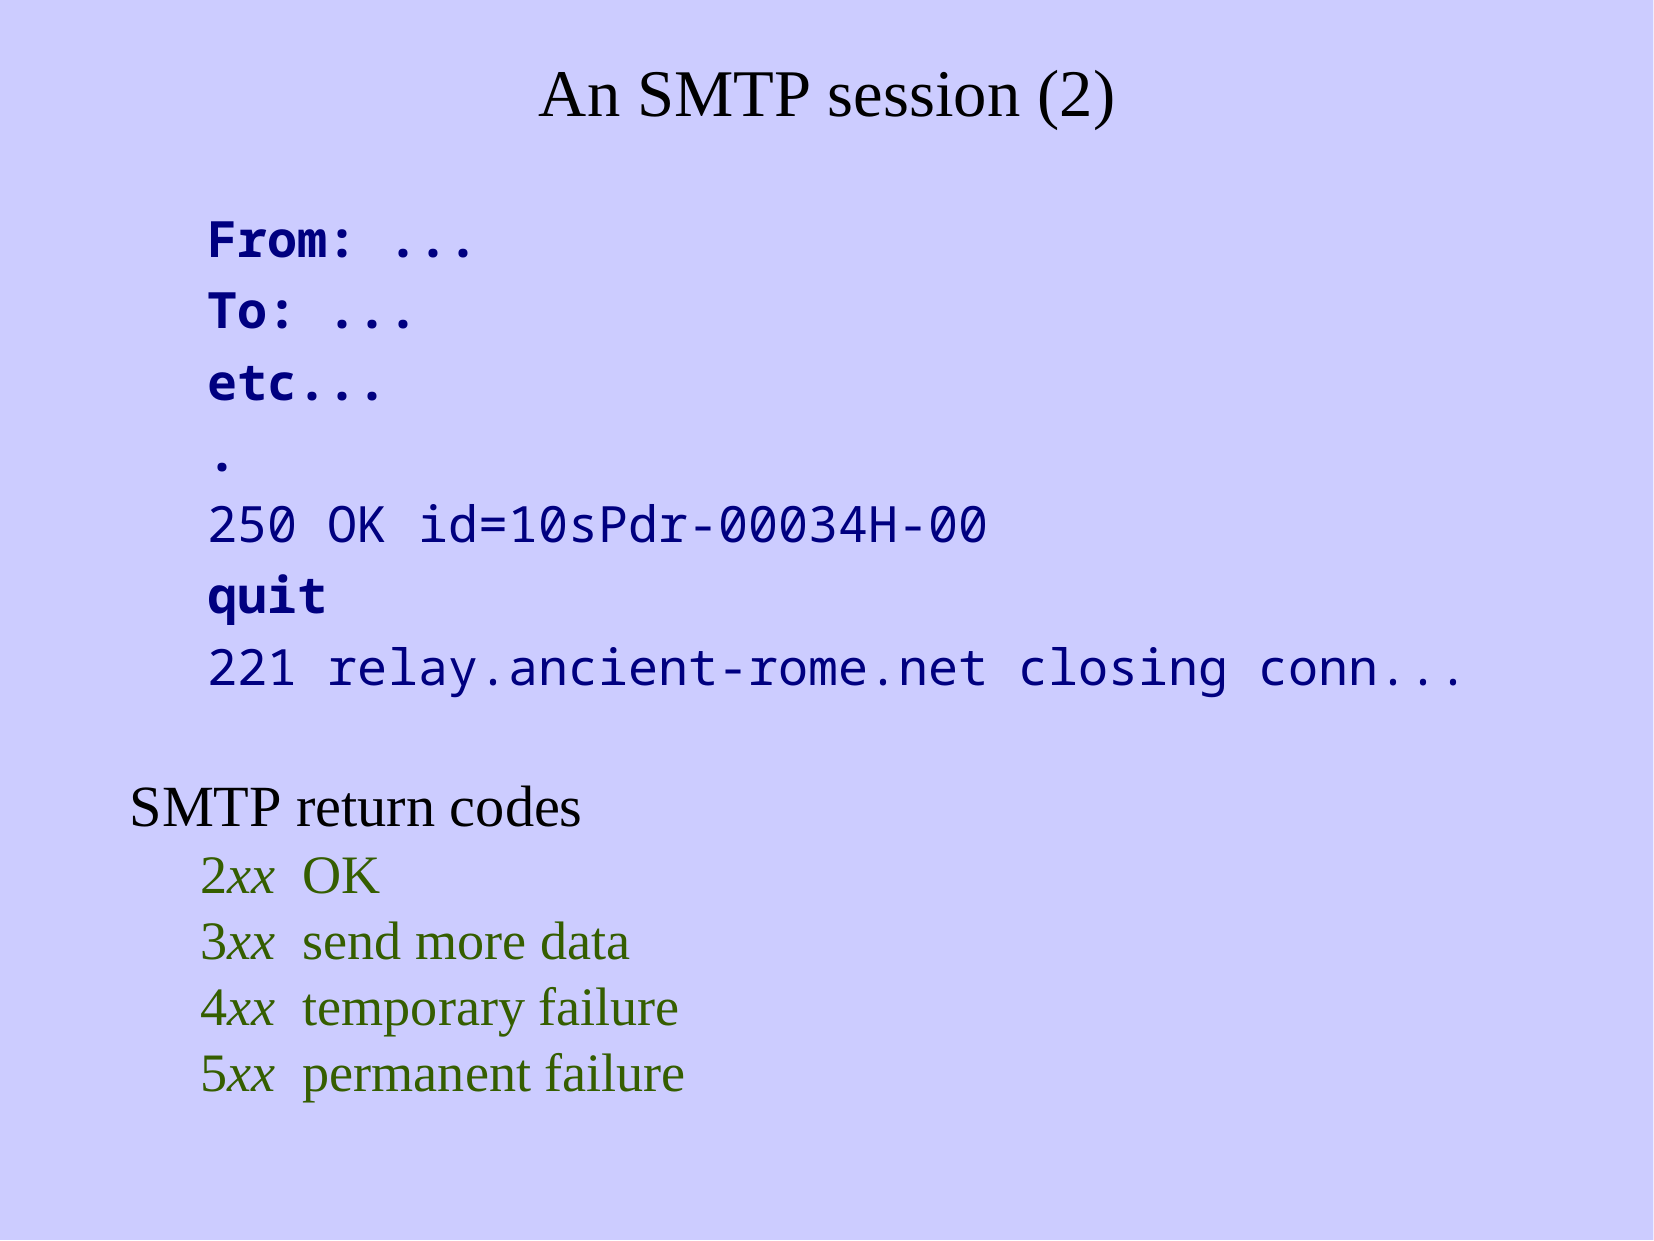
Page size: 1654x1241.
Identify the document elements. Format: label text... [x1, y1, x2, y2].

list From: ... To: ... etc... . 250 OK id=10sPdr-00034H-00 quit 221 relay.ancient-rome.net closing conn... SMTP return codes 2xx OK 3xx send more data 4xx temporary failure 5xx permanent failure [111, 204, 1524, 1131]
title An SMTP session (2) [121, 17, 1534, 171]
